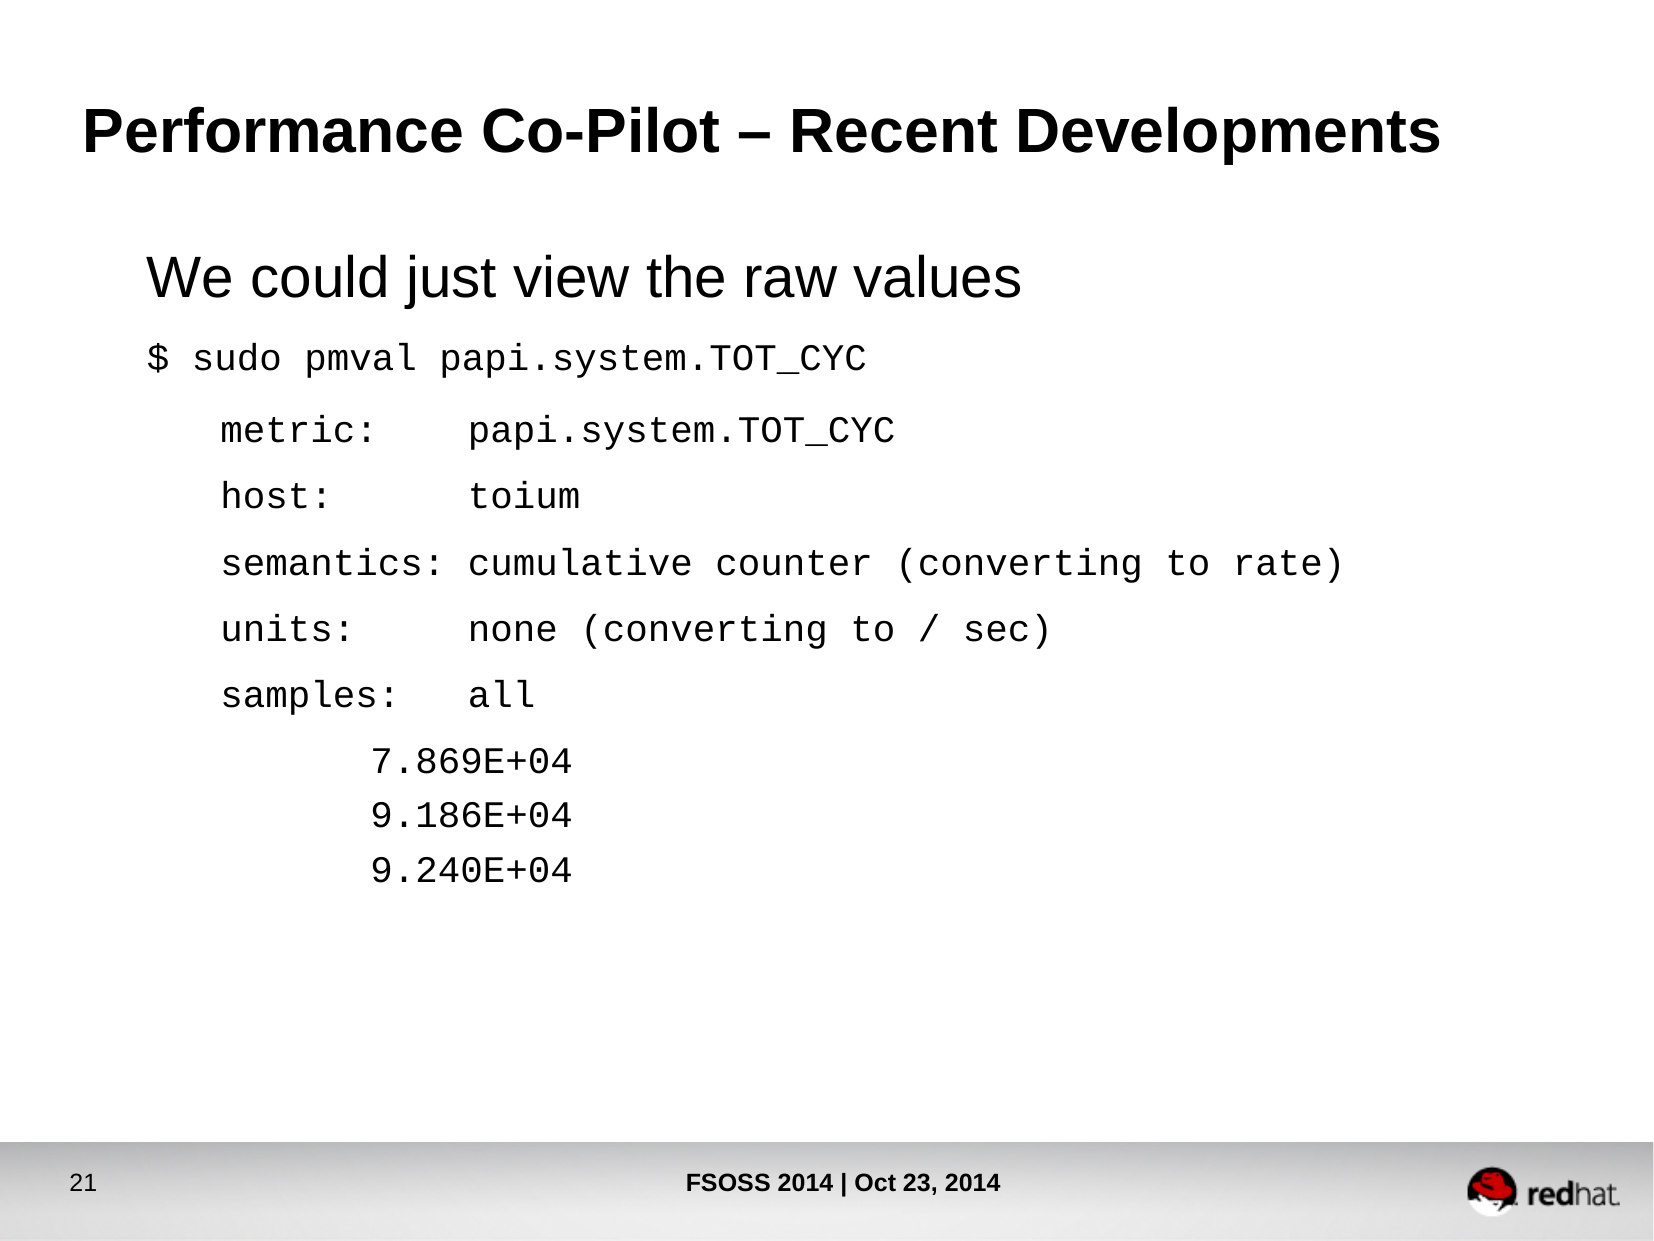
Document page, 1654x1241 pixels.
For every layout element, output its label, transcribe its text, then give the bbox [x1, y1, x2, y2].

title Performance Co-Pilot – Recent Developments [82, 37, 1571, 226]
picture [0, 1142, 1654, 1241]
list We could just view the raw values $ sudo pmval papi.system.TOT_CYC metric: papi.system.TOT_CYC host: toium semantics: cumulative counter (converting to rate) units: none (converting to / sec) samples: all 7.869E+04 9.186E+04 9.240E+04 [86, 244, 1576, 1039]
